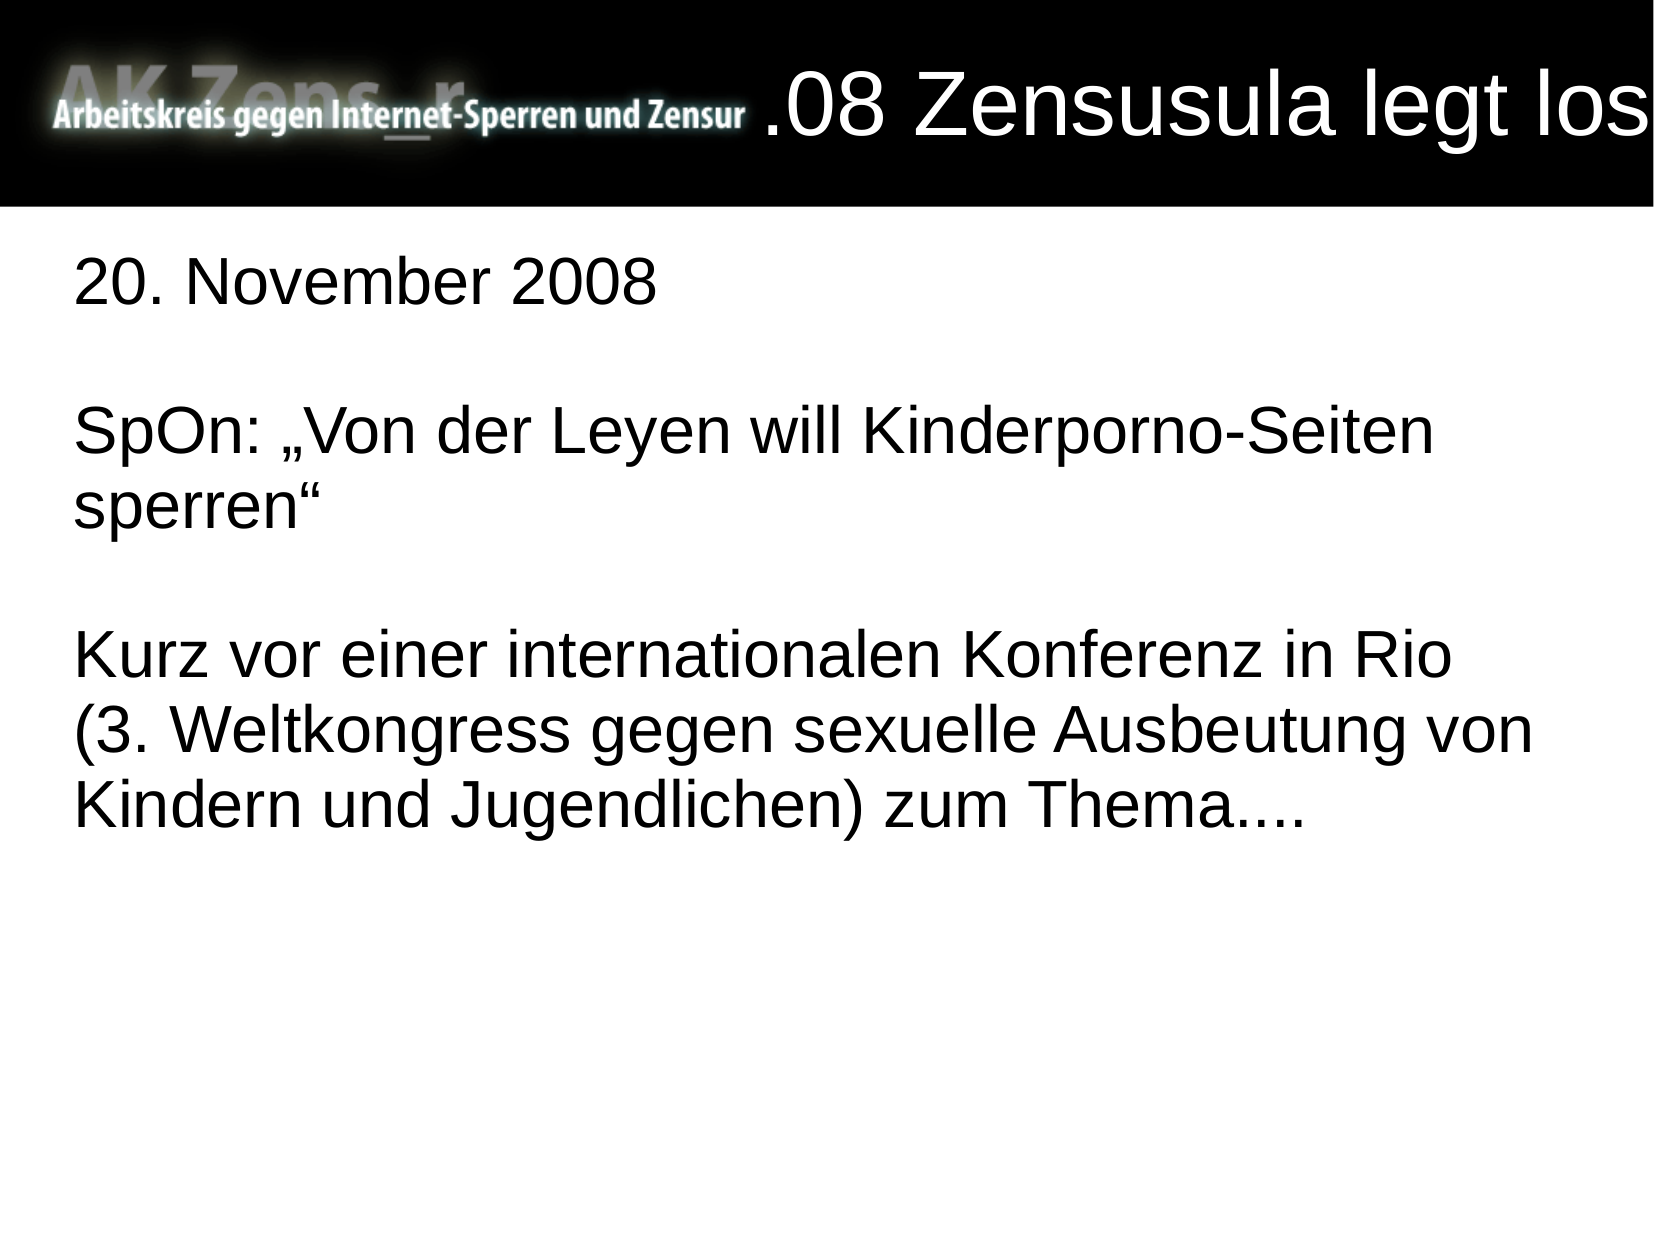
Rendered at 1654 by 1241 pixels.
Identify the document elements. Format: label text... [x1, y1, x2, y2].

title 20.11.08 Zensusula legt los [0, 0, 1654, 207]
picture [0, 0, 766, 204]
text_box 20. November 2008 SpOn: „Von der Leyen will Kinderporno-Seiten sperren“ Kurz vor einer internationalen Konferenz in Rio (3. Weltkongress gegen sexuelle Ausbeutung von Kindern und Jugendlichen) zum Thema.... [59, 236, 1595, 999]
